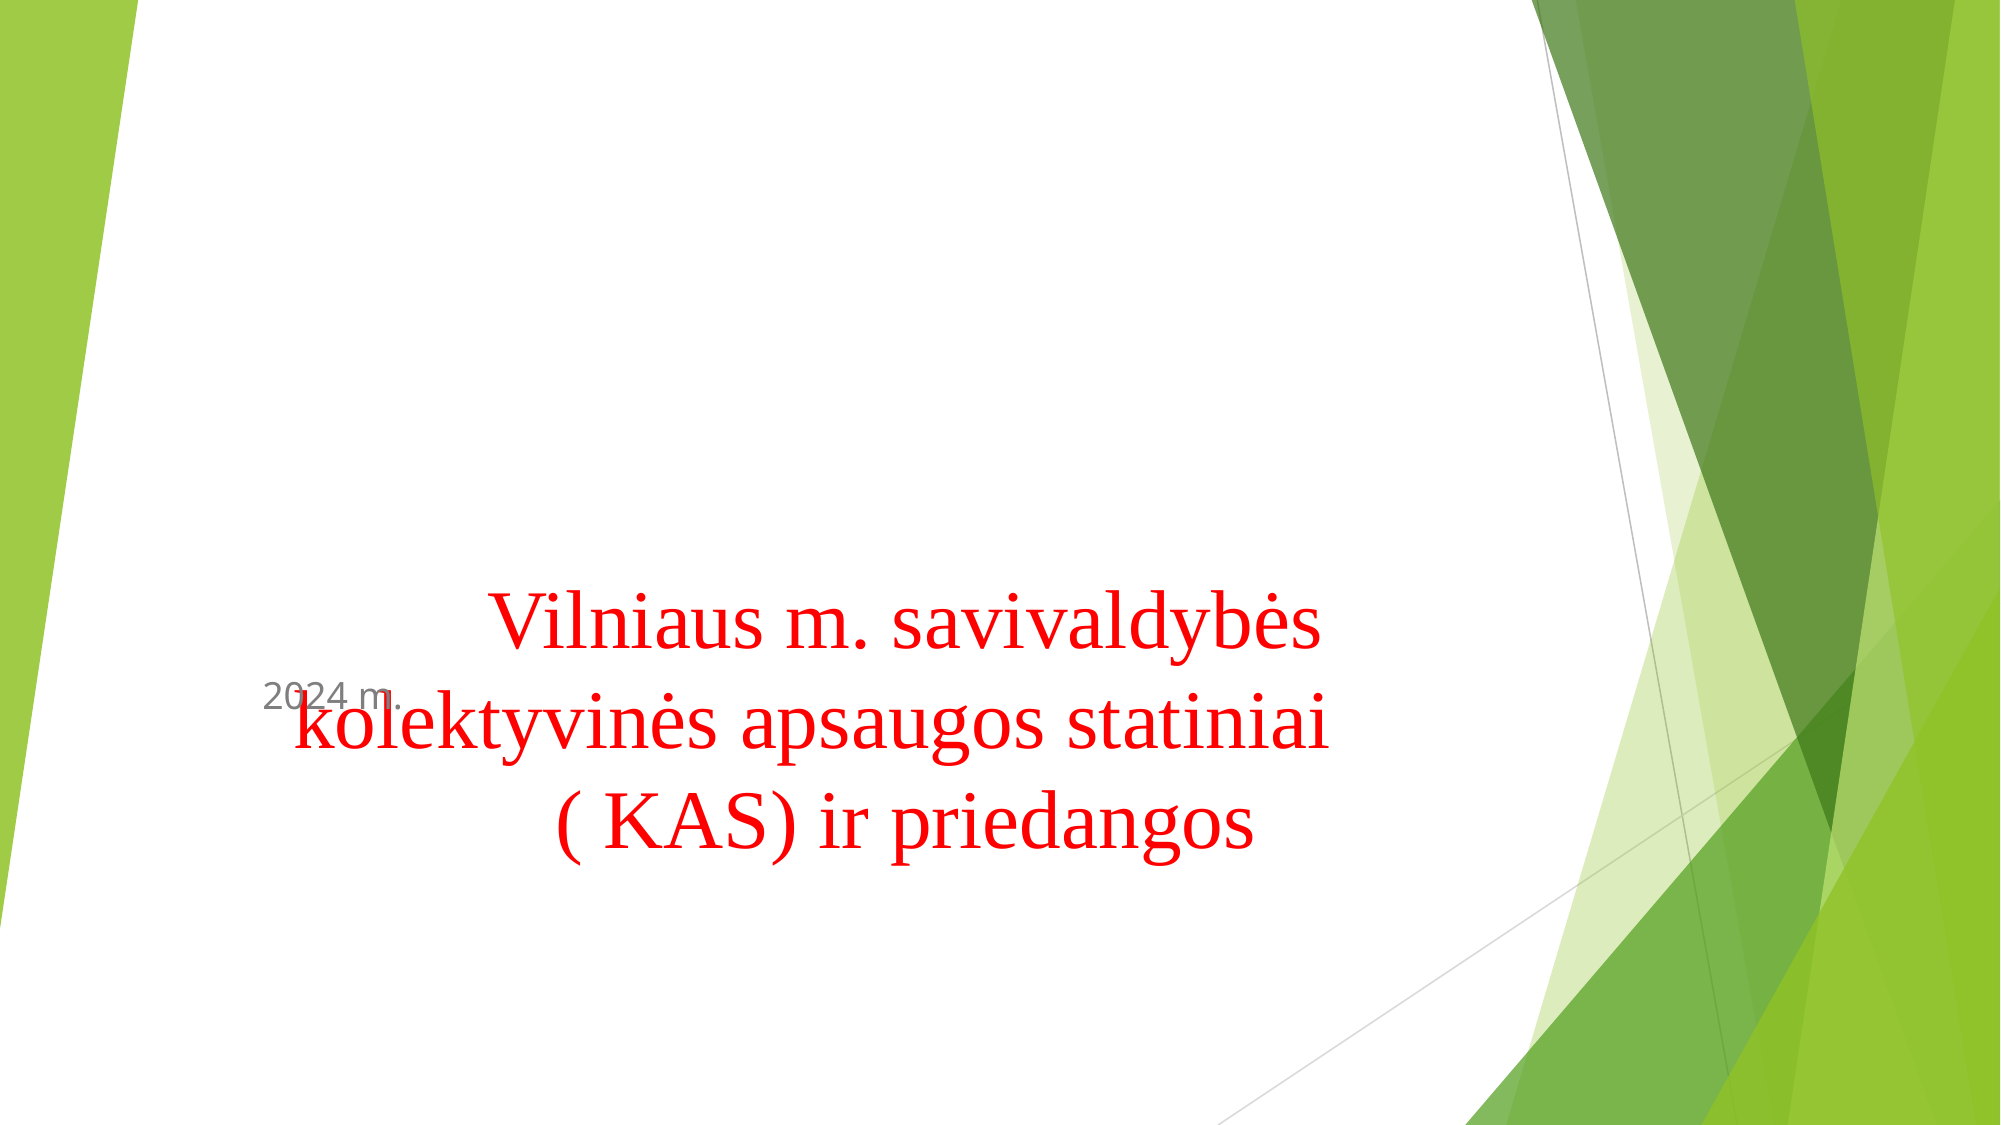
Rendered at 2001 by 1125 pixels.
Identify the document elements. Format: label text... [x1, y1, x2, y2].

title Vilniaus m. savivaldybės kolektyvinės apsaugos statiniai ( KAS) ir priedangos [268, 358, 1544, 677]
subtitle 2024 m. [247, 664, 1522, 845]
